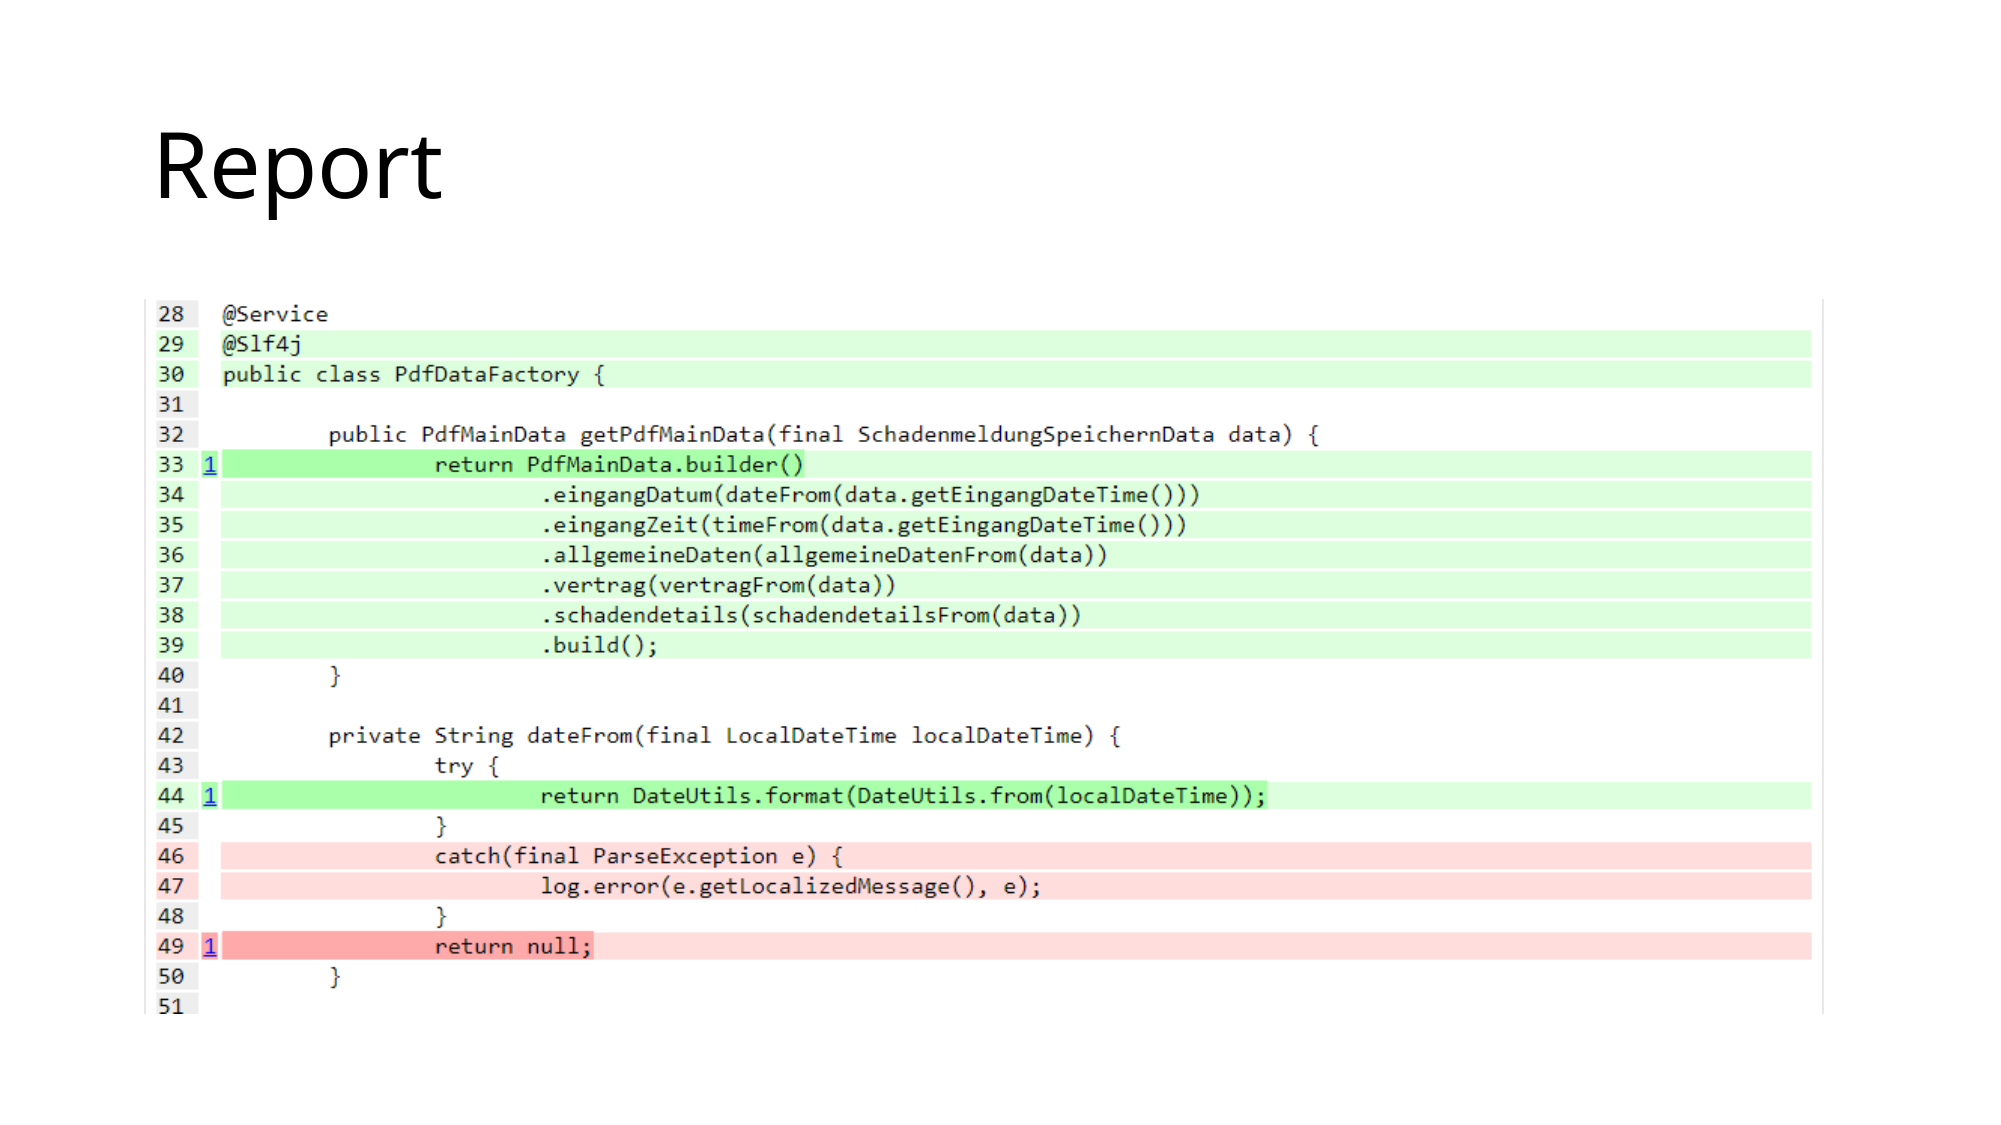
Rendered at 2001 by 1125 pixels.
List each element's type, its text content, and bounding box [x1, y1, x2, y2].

picture [143, 299, 1857, 1014]
title Report [137, 59, 1863, 278]
